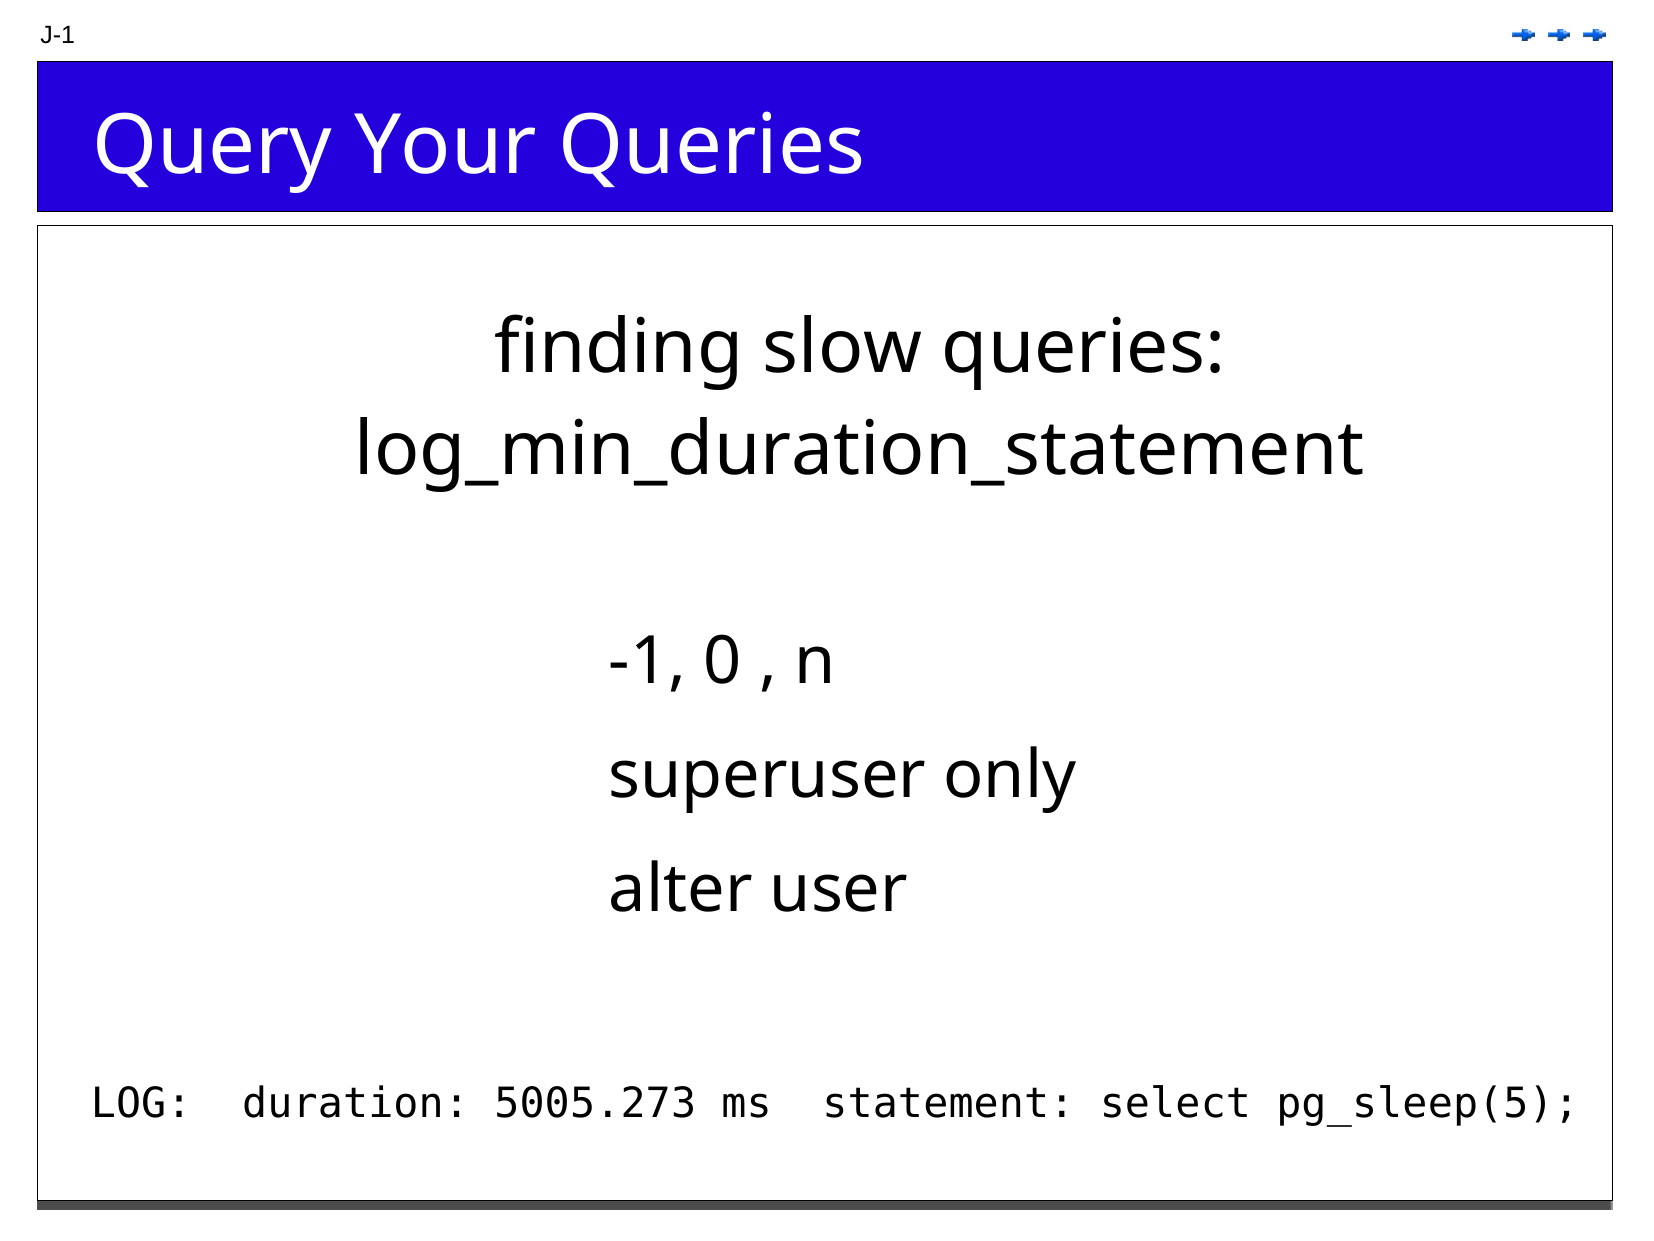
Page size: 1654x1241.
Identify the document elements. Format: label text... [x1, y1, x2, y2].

picture [1548, 29, 1570, 41]
text_box finding slow queries: log_min_duration_statement [340, 284, 1314, 480]
text_box Query Your Queries [77, 77, 827, 193]
text_box -1, 0 , n superuser only alter user [576, 604, 1077, 908]
picture [1583, 29, 1606, 41]
picture [1512, 29, 1535, 41]
text_box LOG: duration: 5005.273 ms statement: select pg_sleep(5); [76, 1071, 1599, 1135]
text_box [37, 61, 1613, 212]
text_box [37, 225, 1613, 1201]
text_box J-1 [25, 13, 95, 70]
